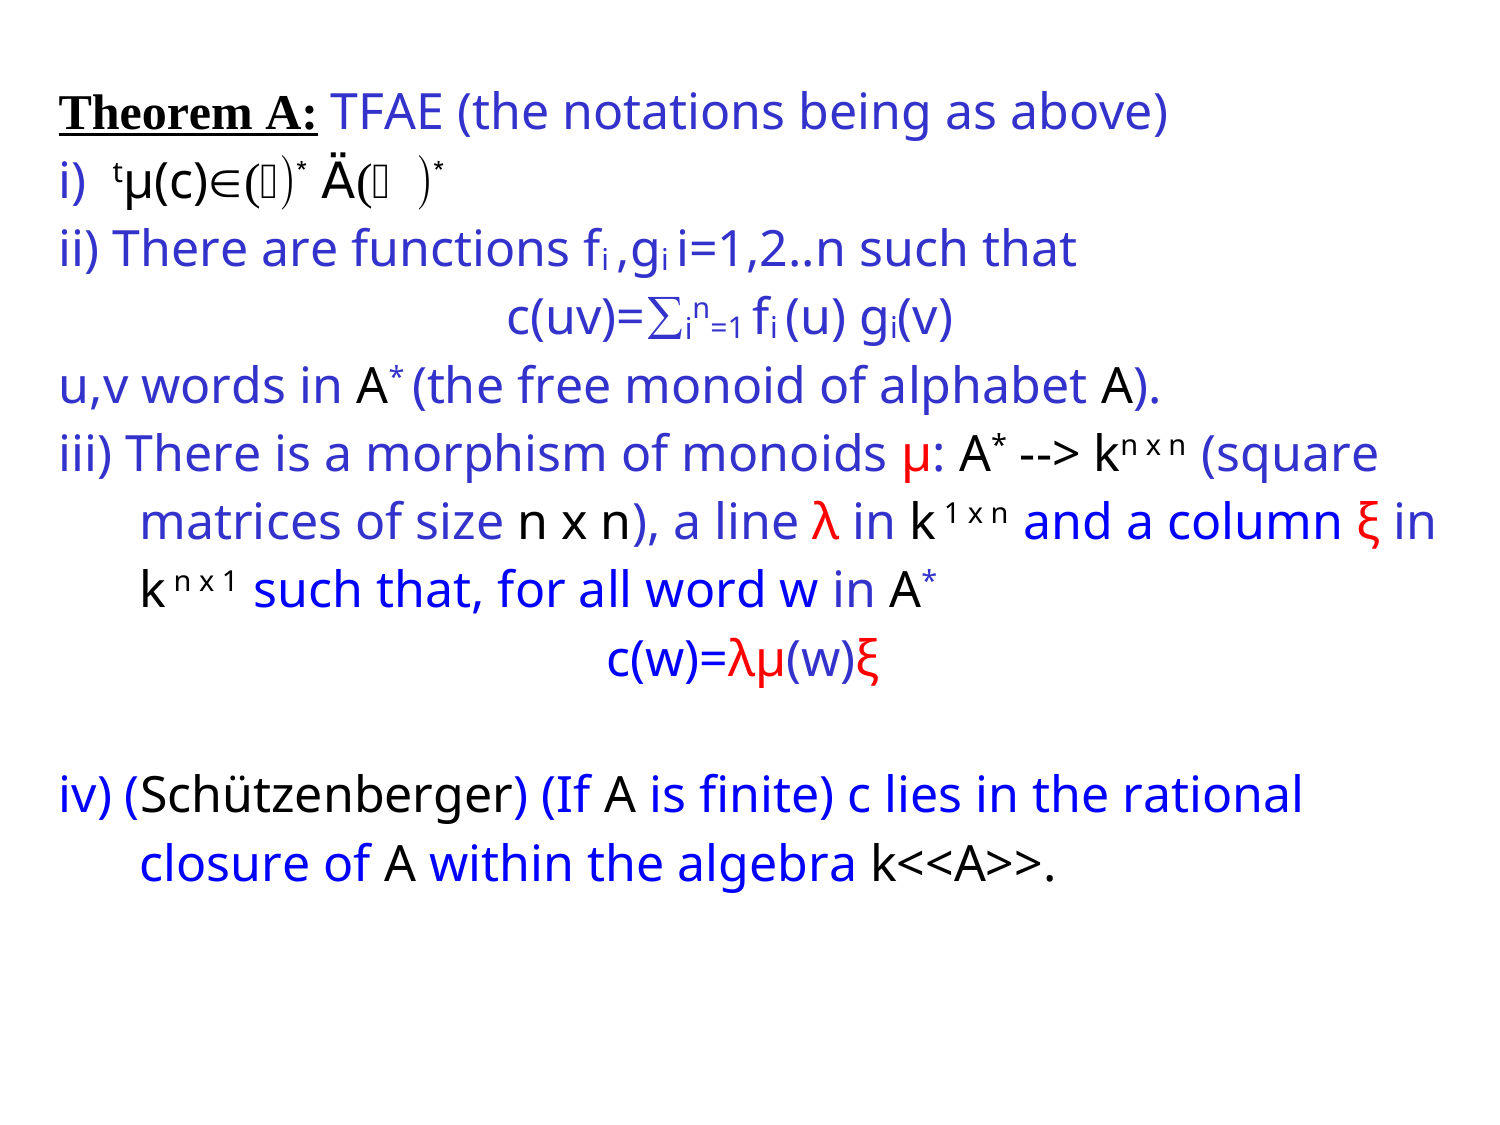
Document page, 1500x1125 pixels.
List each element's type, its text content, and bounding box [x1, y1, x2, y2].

text_box Theorem A: TFAE (the notations being as above) i) tµ(c)()* Ä( )* ii) There are functions fi ,gi i=1,2..n such that c(uv)=∑in=1 fi (u) gi(v) u,v words in A* (the free monoid of alphabet A). iii) There is a morphism of monoids μ: A* --> kn x n (square matrices of size n x n), a line λ in k 1 x n and a column ξ in k n x 1 such that, for all word w in A* c(w)=λμ(w)ξ iv) (Schützenberger) (If A is finite) c lies in the rational closure of A within the algebra k<<A>>. [43, 69, 1455, 936]
